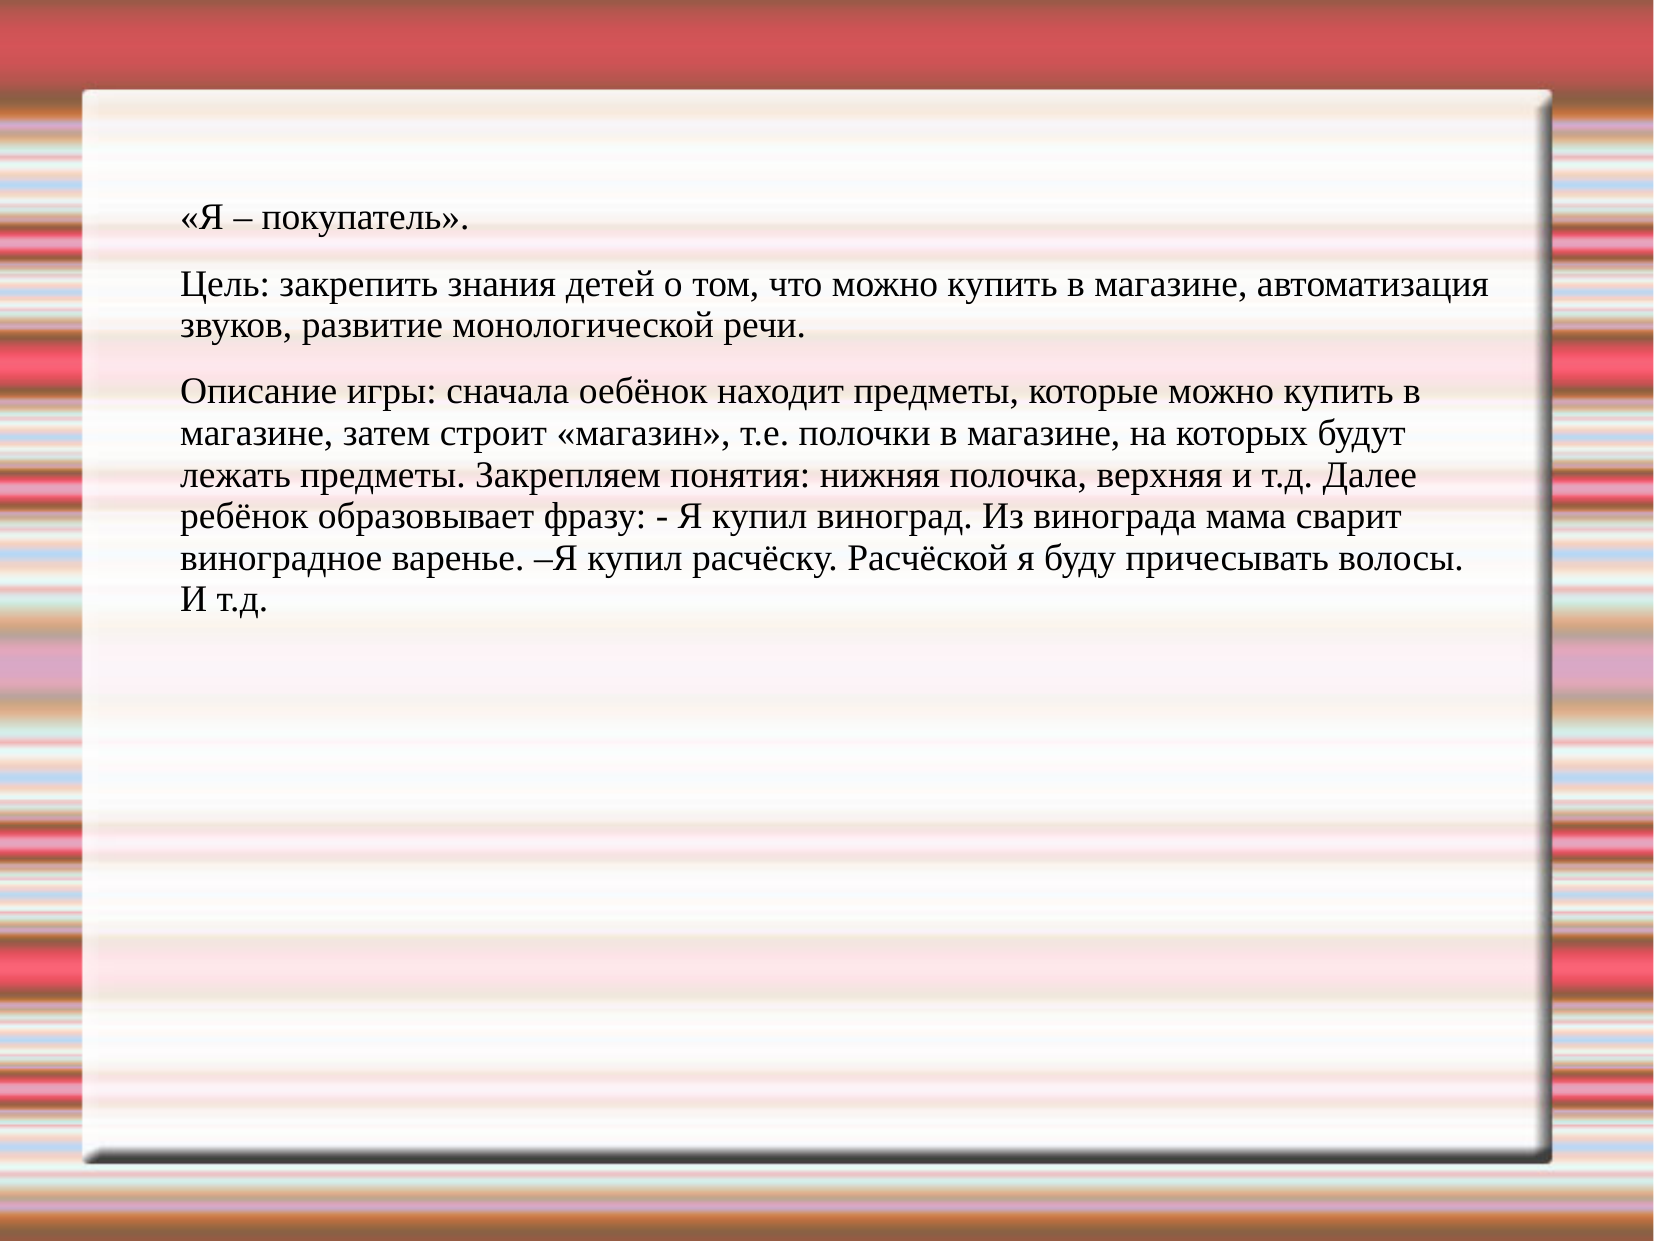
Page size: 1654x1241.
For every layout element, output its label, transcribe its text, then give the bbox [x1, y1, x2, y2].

picture [0, 0, 1654, 1241]
text_box «Я – покупатель». Цель: закрепить знания детей о том, что можно купить в магазине, автоматизация звуков, развитие монологической речи. Описание игры: сначала оебёнок находит предметы, которые можно купить в магазине, затем строит «магазин», т.е. полочки в магазине, на которых будут лежать предметы. Закрепляем понятия: нижняя полочка, верхняя и т.д. Далее ребёнок образовывает фразу: - Я купил виноград. Из винограда мама сварит виноградное варенье. –Я купил расчёску. Расчёской я буду причесывать волосы. И т.д. [165, 188, 1512, 684]
